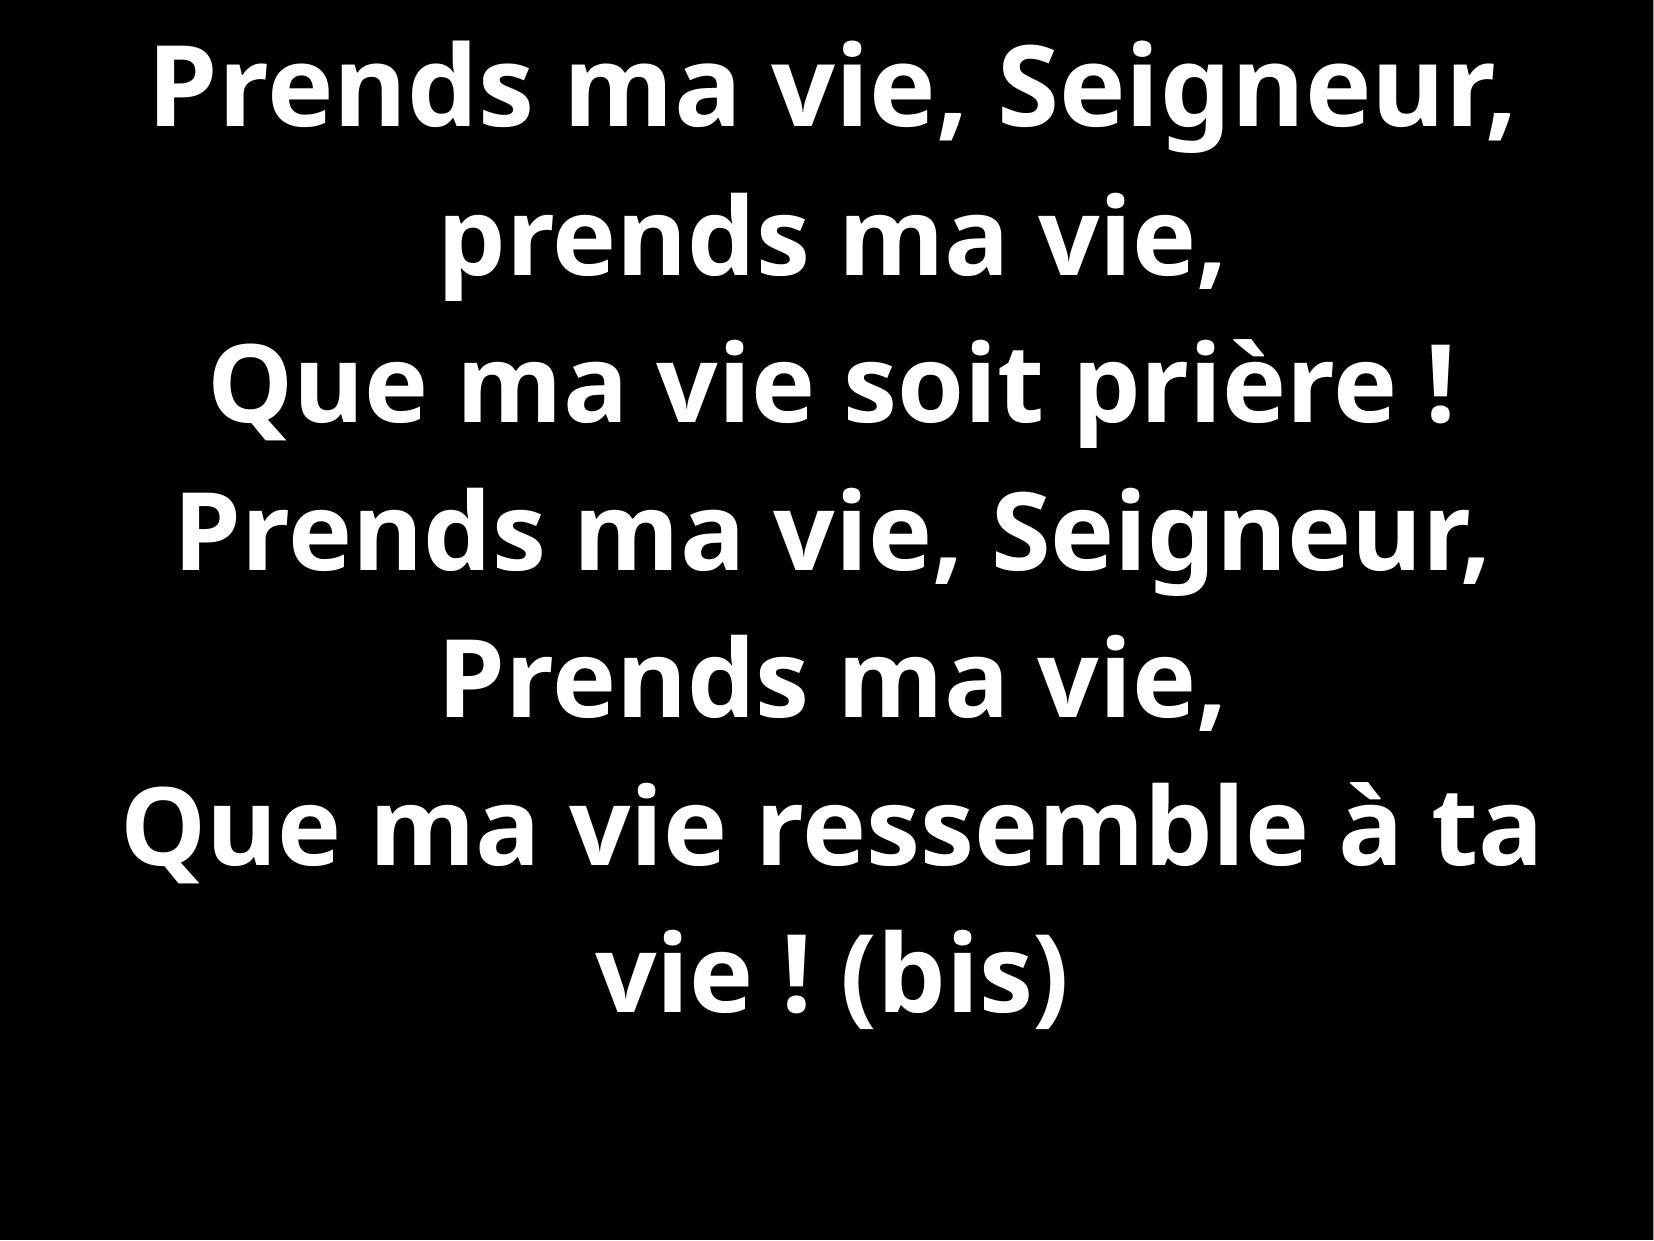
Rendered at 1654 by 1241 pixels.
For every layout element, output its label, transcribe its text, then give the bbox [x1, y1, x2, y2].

list Prends ma vie, Seigneur, prends ma vie, Que ma vie soit prière ! Prends ma vie, Seigneur, Prends ma vie, Que ma vie ressemble à ta vie ! (bis) [88, 6, 1577, 1241]
